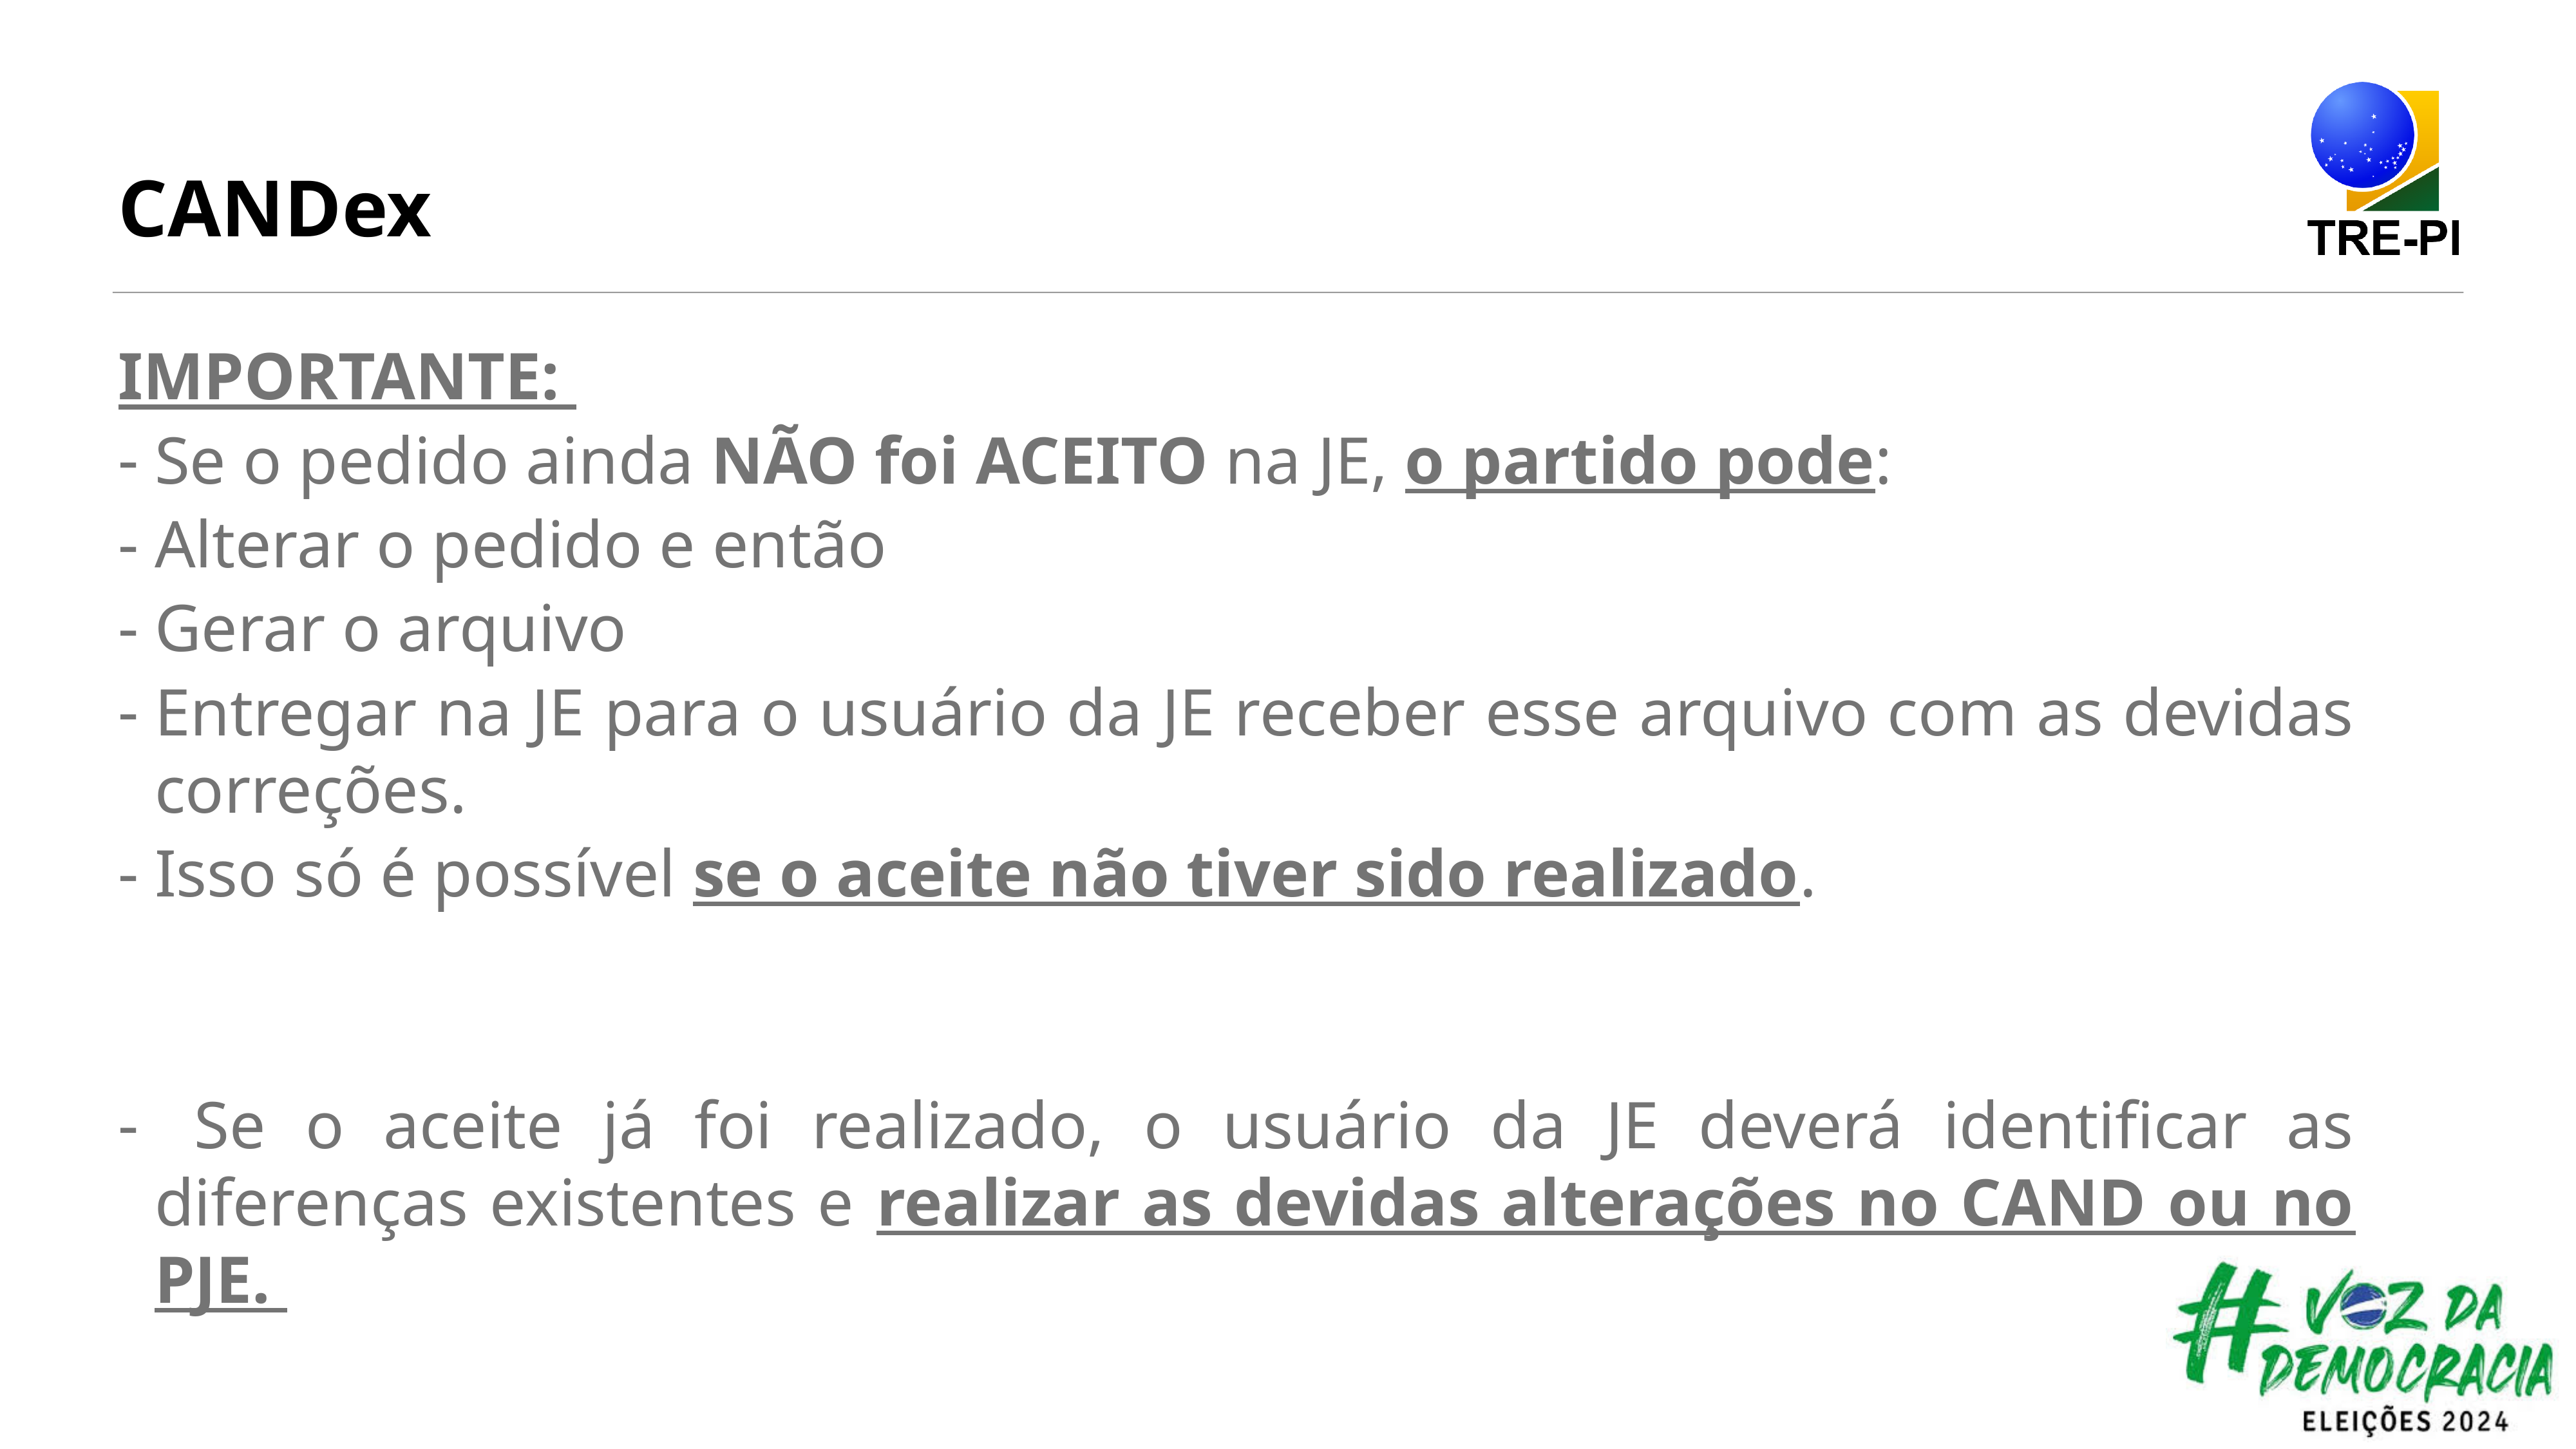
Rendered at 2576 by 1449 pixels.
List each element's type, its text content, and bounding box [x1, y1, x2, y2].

picture [2306, 82, 2459, 255]
picture [2166, 1235, 2562, 1449]
list IMPORTANTE: Se o pedido ainda NÃO foi ACEITO na JE, o partido pode: Alterar o pedido e então Gerar o arquivo Entregar na JE para o usuário da JE receber esse arquivo com as devidas correções. Isso só é possível se o aceite não tiver sido realizado. Se o aceite já foi realizado, o usuário da JE deverá identificar as diferenças existentes e realizar as devidas alterações no CAND ou no PJE. [112, 330, 2361, 1367]
title CANDex [112, 50, 2462, 258]
